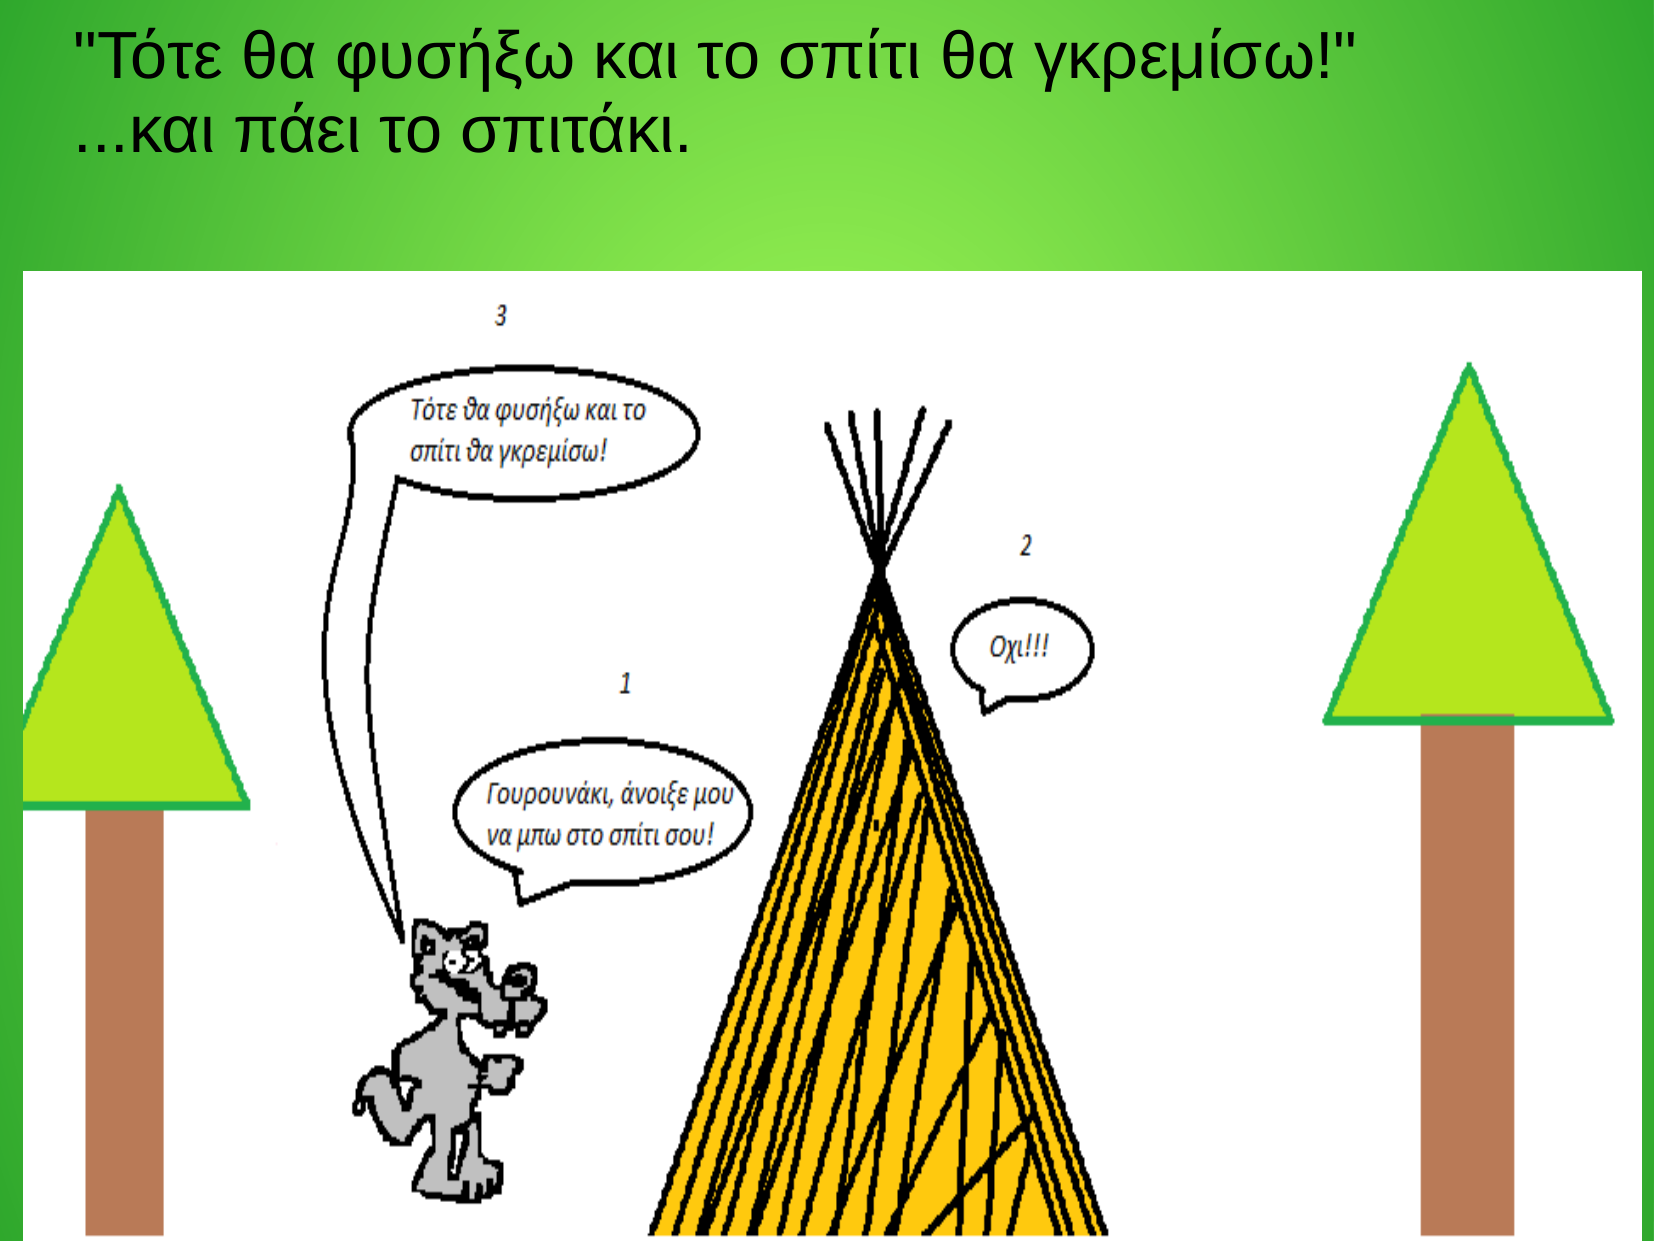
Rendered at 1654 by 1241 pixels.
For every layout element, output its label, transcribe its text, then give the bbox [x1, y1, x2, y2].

text_box "Τότε θα φυσήξω και το σπίτι θα γκρεμίσω!" ...και πάει το σπιτάκι. [59, 10, 1595, 175]
picture [23, 271, 1642, 1241]
